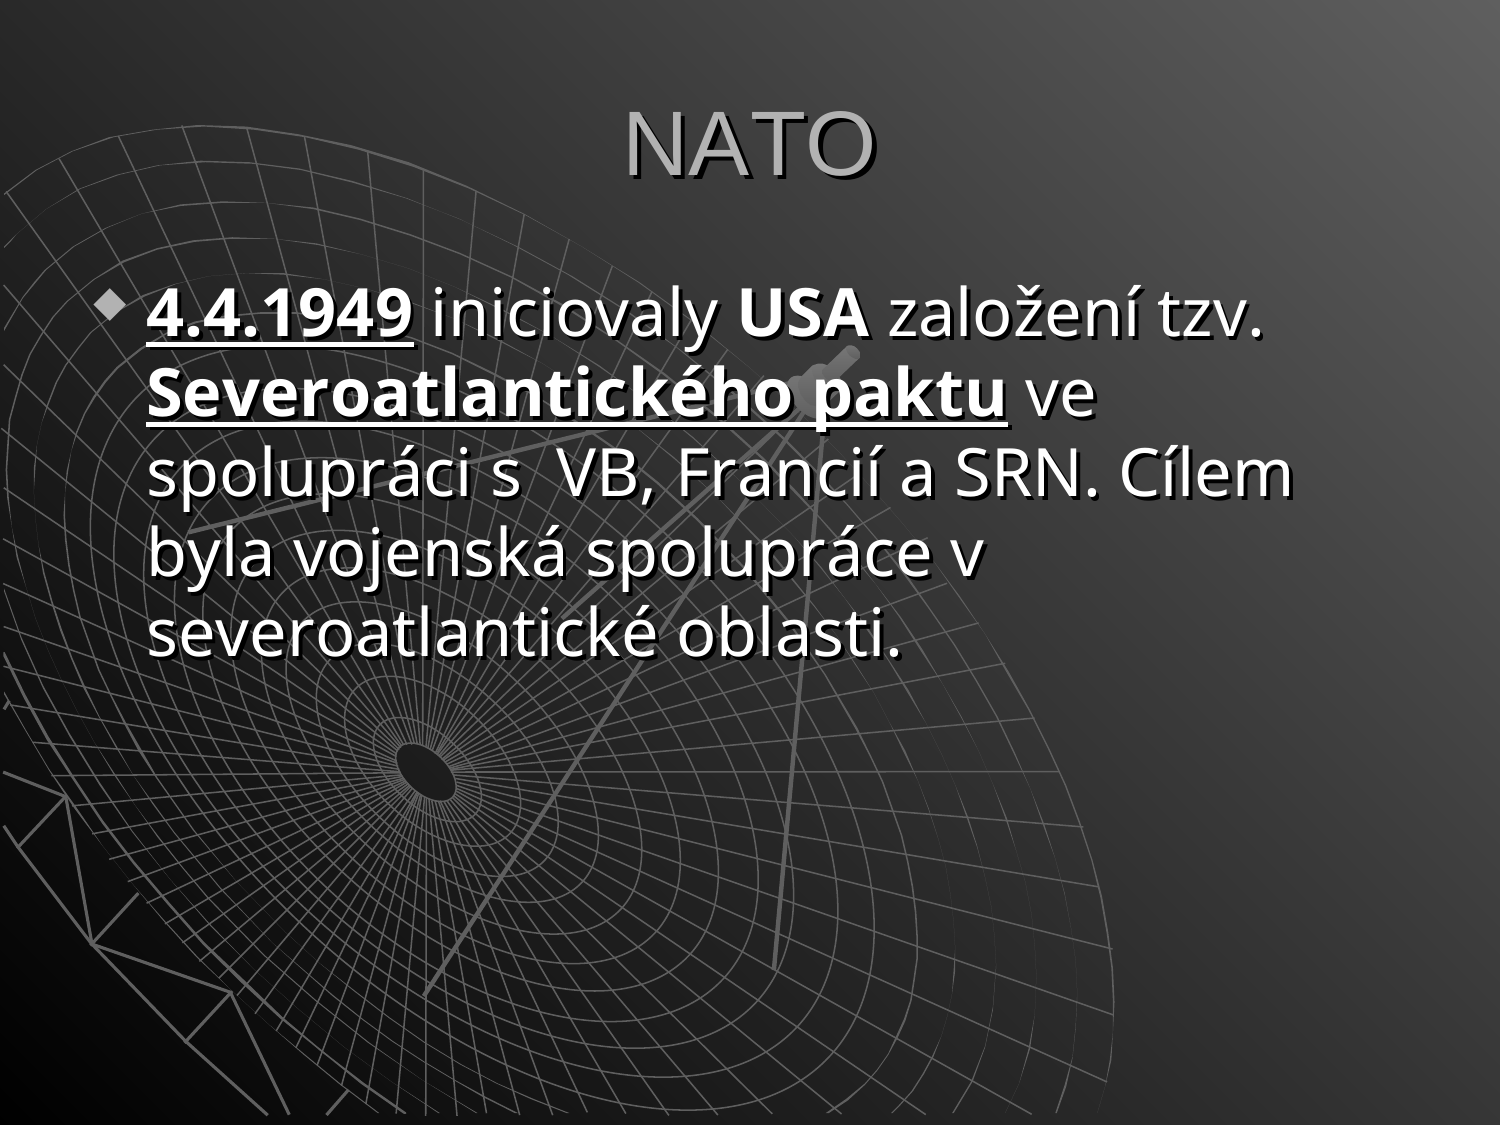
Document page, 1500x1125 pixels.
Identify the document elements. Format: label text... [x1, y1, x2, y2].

list 4.4.1949 iniciovaly USA založení tzv. Severoatlantického paktu ve spolupráci s VB, Francií a SRN. Cílem byla vojenská spolupráce v severoatlantické oblasti. [75, 262, 1426, 1006]
title NATO [75, 45, 1426, 233]
